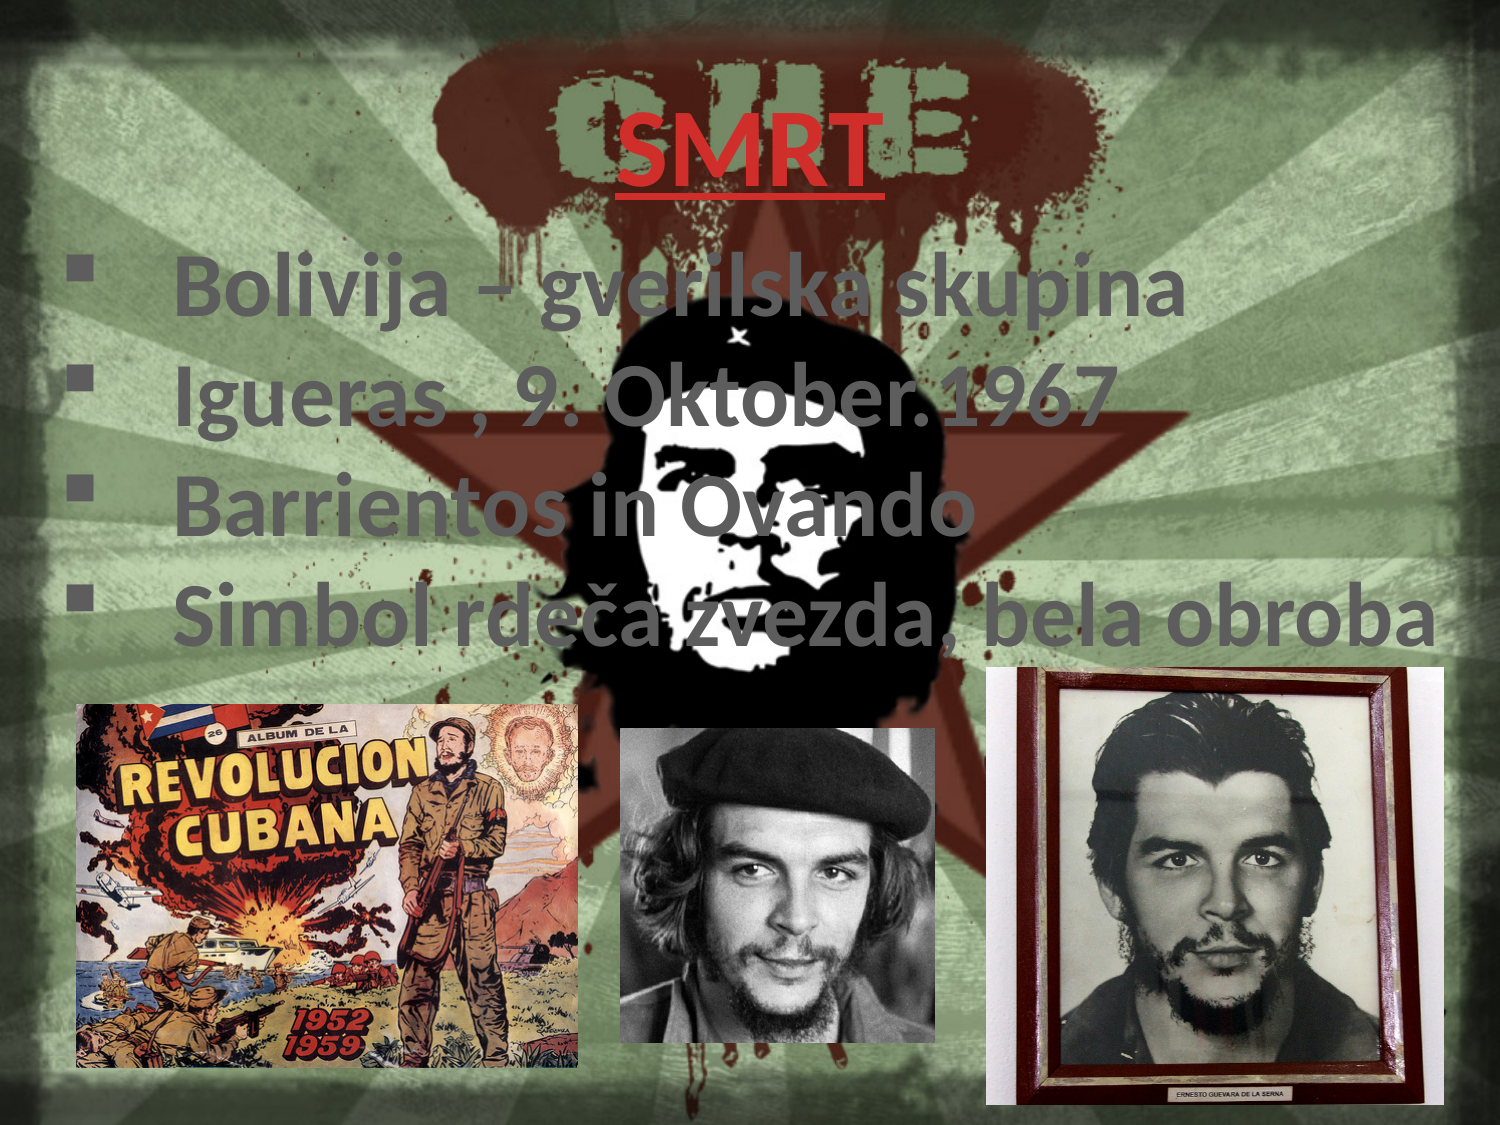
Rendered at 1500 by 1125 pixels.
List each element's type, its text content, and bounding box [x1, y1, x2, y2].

text_box SMRT [600, 66, 900, 217]
picture [0, 0, 1500, 1125]
text_box Bolivija – gverilska skupina Igueras , 9. Oktober.1967 Barrientos in Ovando Simbol rdeča zvezda, bela obroba [44, 217, 1456, 673]
